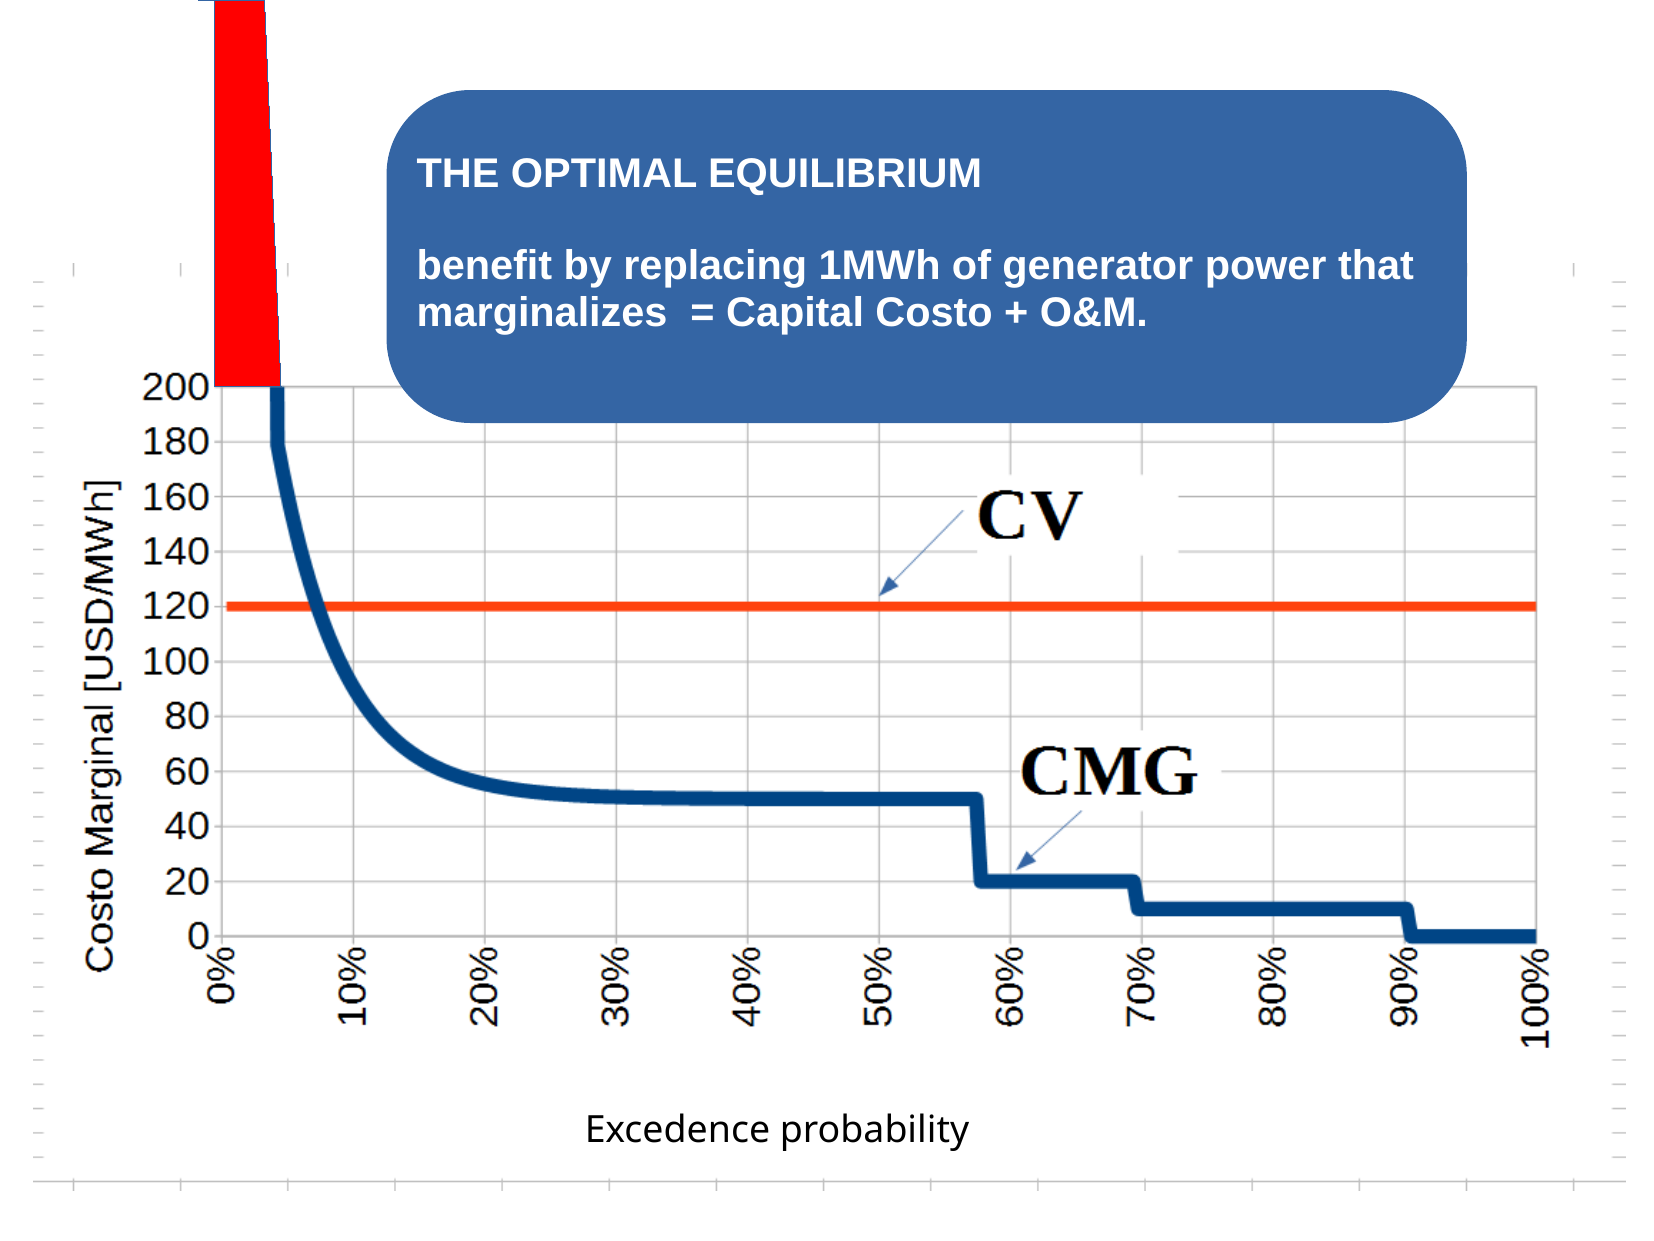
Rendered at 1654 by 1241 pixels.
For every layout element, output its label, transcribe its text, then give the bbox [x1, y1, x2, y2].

picture [33, 263, 1626, 1191]
text_box [198, 0, 282, 387]
text_box Excedence probability [570, 1095, 1201, 1154]
text_box THE OPTIMAL EQUILIBRIUM benefit by replacing 1MWh of generator power that marginalizes = Capital Costo + O&M. [386, 90, 1467, 424]
